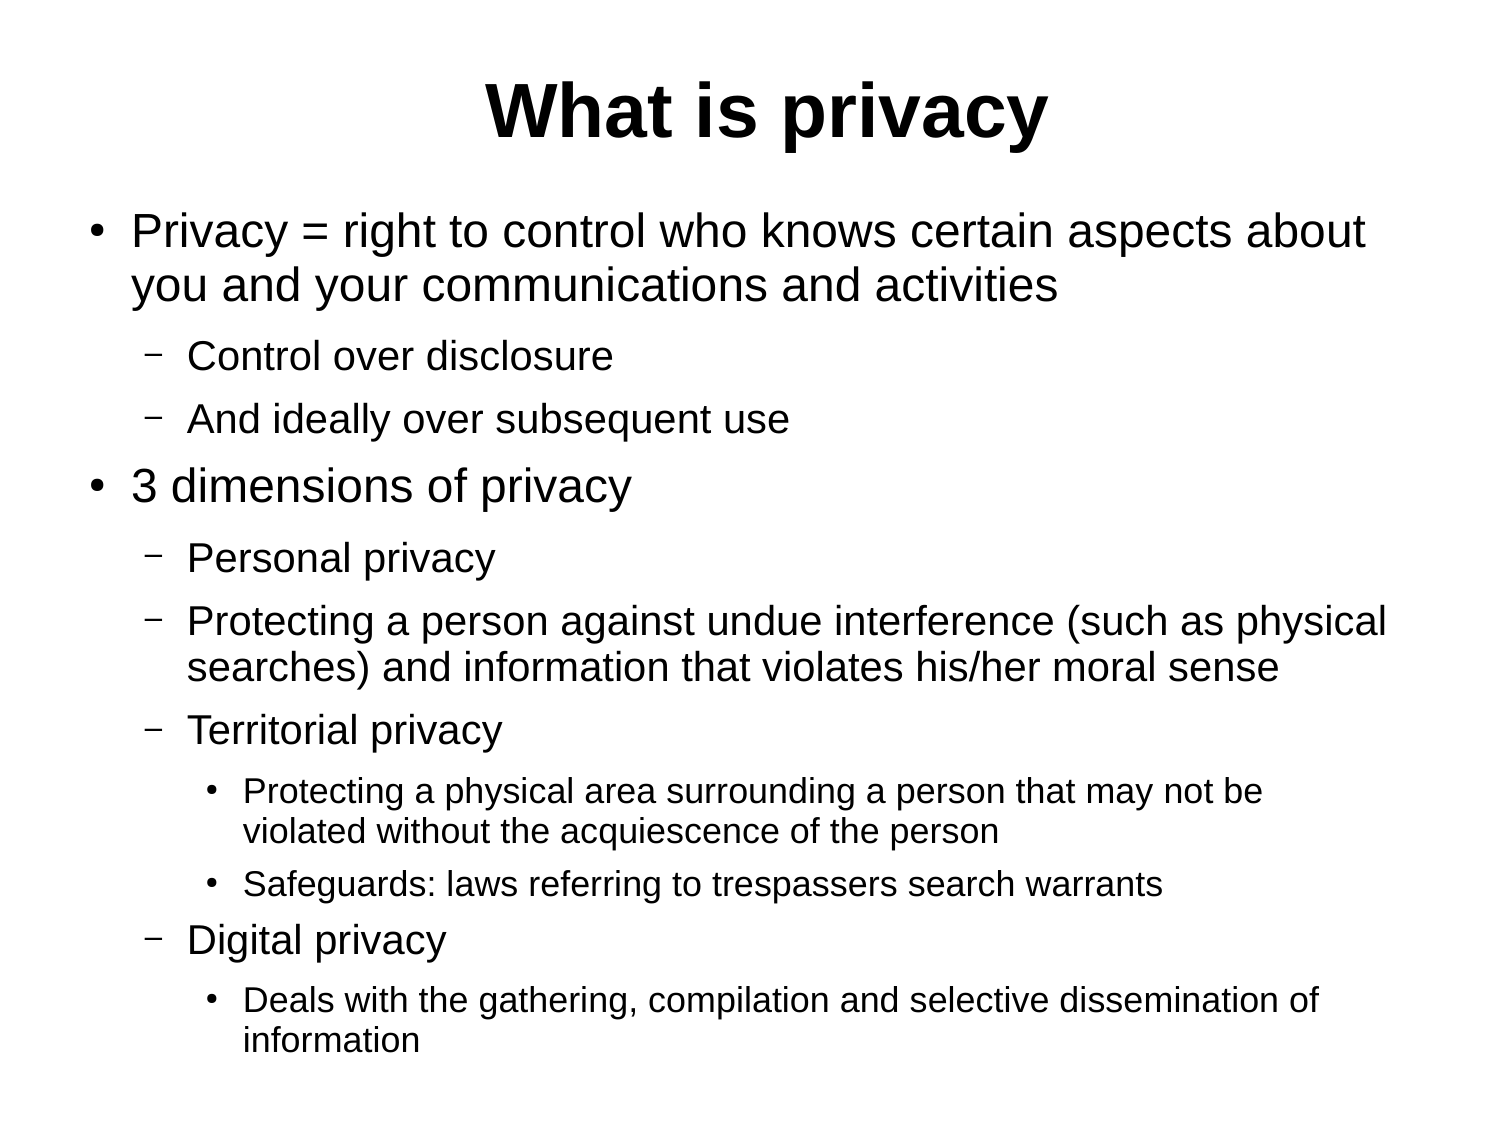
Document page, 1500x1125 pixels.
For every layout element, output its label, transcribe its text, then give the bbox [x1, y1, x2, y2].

title What is privacy [75, 44, 1425, 177]
list Privacy = right to control who knows certain aspects about you and your communications and activities Control over disclosure And ideally over subsequent use 3 dimensions of privacy Personal privacy Protecting a person against undue interference (such as physical searches) and information that violates his/her moral sense Territorial privacy Protecting a physical area surrounding a person that may not be violated without the acquiescence of the person Safeguards: laws referring to trespassers search warrants Digital privacy Deals with the gathering, compilation and selective dissemination of information [75, 204, 1395, 1075]
